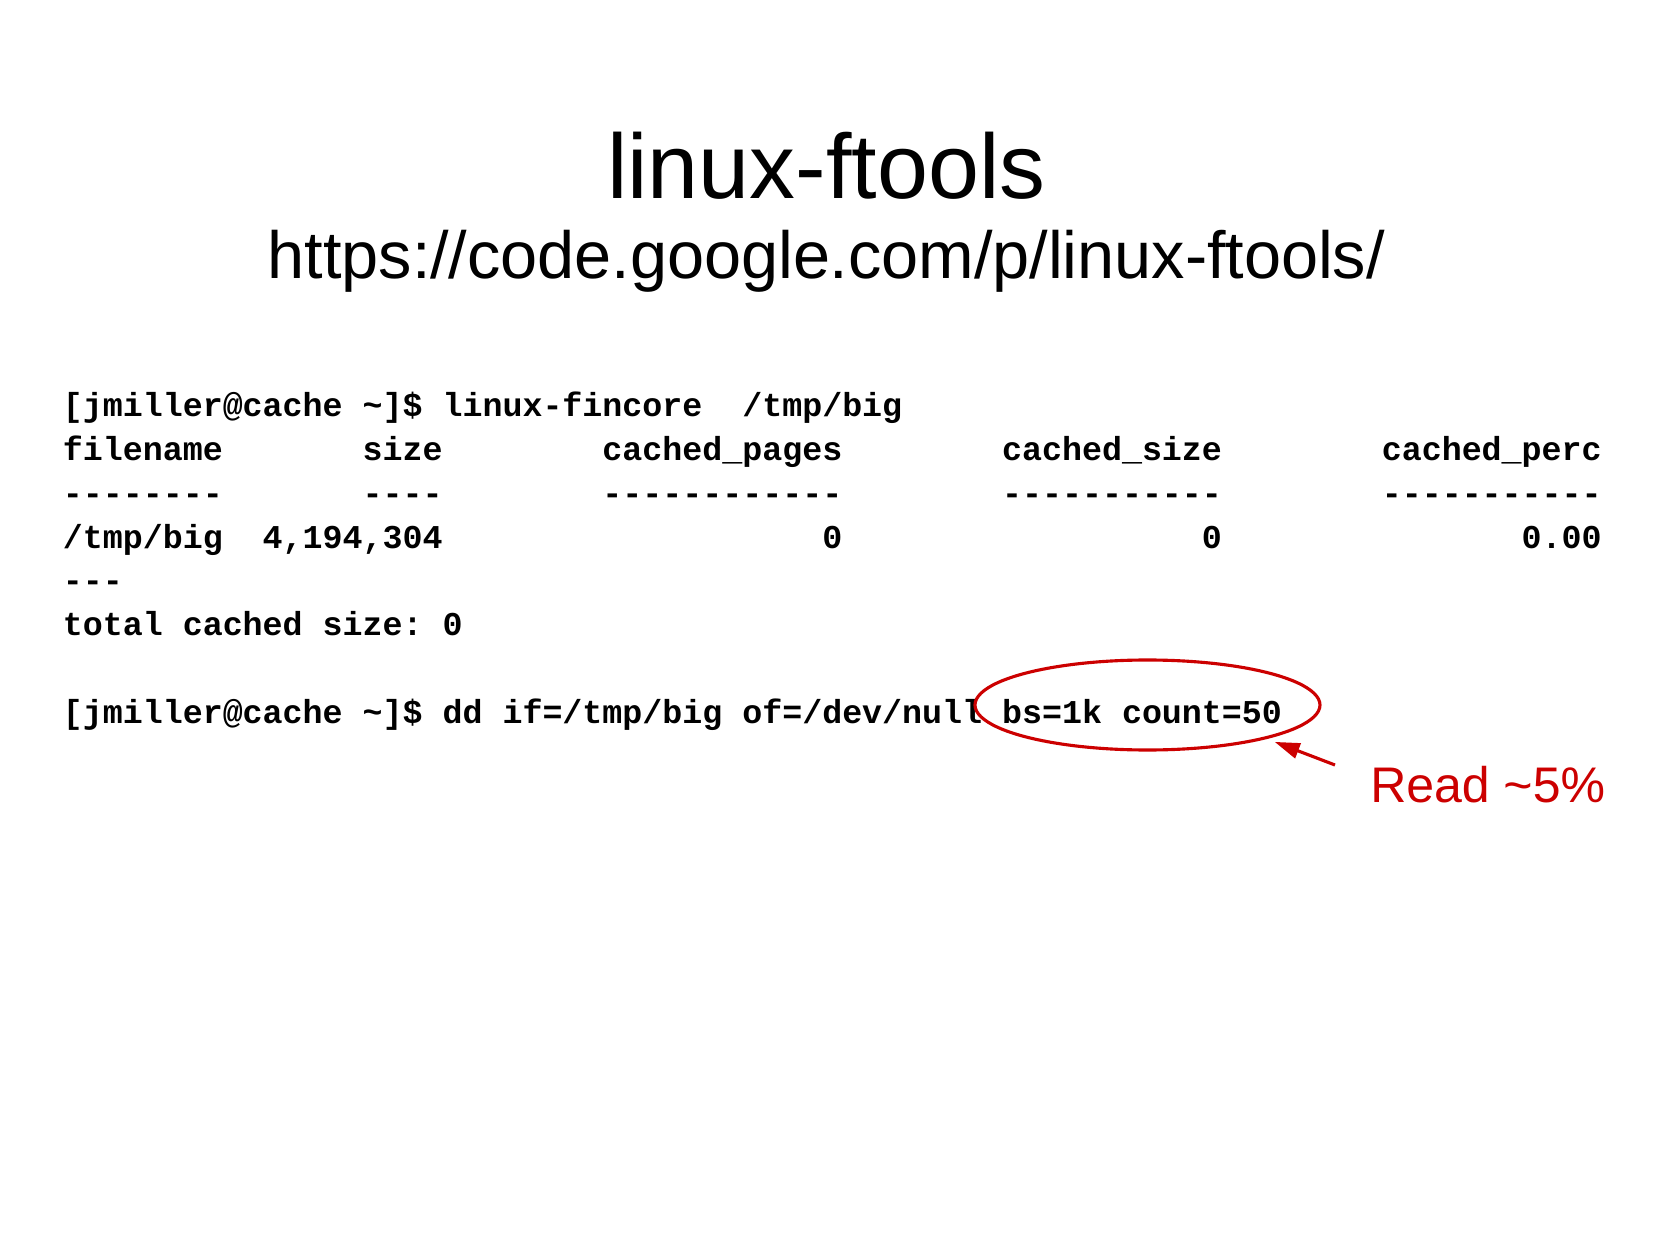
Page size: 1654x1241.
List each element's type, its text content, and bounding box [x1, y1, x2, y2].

text_box Read ~5% [1355, 750, 1621, 821]
title linux-ftools https://code.google.com/p/linux-ftools/ [82, 13, 1571, 293]
list [jmiller@cache ~]$ linux-fincore /tmp/big filename size cached_pages cached_size cached_perc -------- ---- ------------ ----------- ----------- /tmp/big 4,194,304 0 0 0.00 --- total cached size: 0 [jmiller@cache ~]$ dd if=/tmp/big of=/dev/null bs=1k count=50 [63, 389, 1654, 819]
